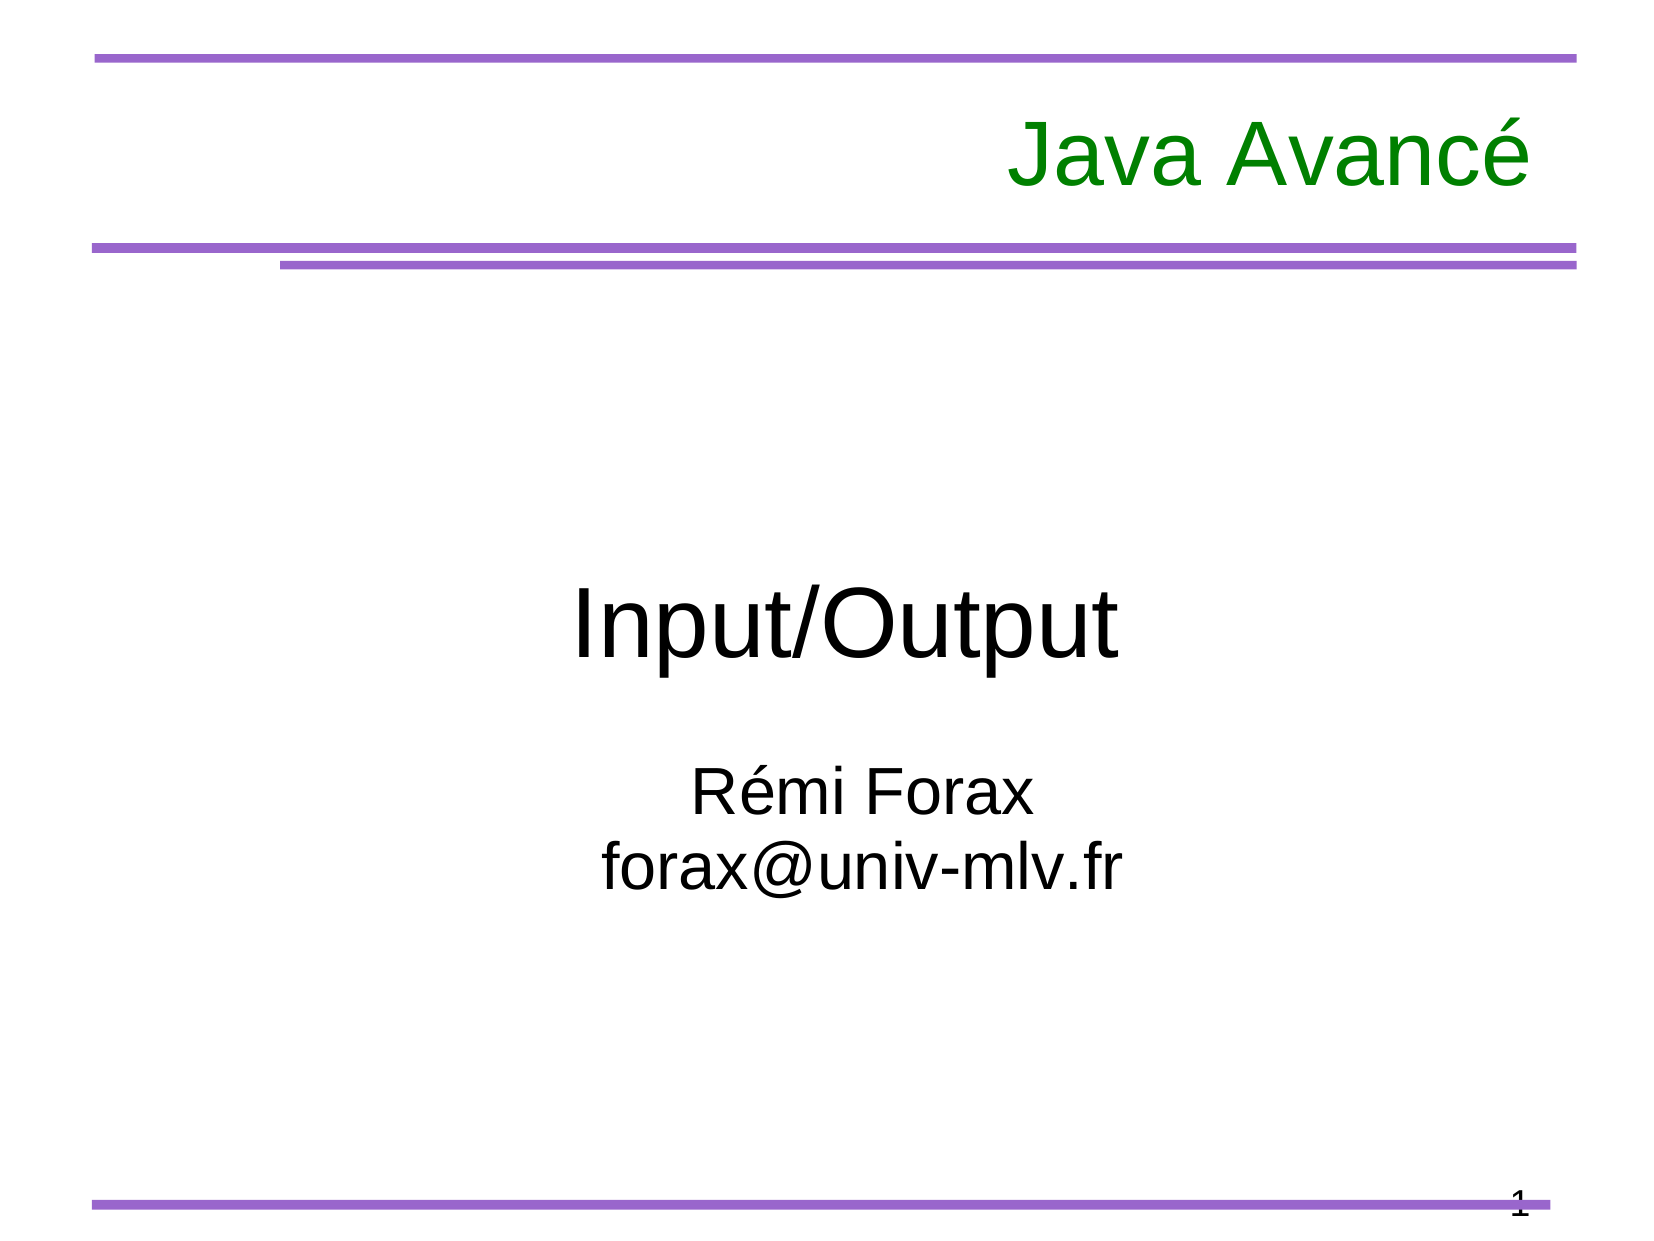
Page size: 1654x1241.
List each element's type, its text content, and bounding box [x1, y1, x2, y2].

subtitle Input/Output Rémi Forax forax@univ-mlv.fr [121, 344, 1534, 1127]
title Java Avancé [121, 49, 1534, 257]
